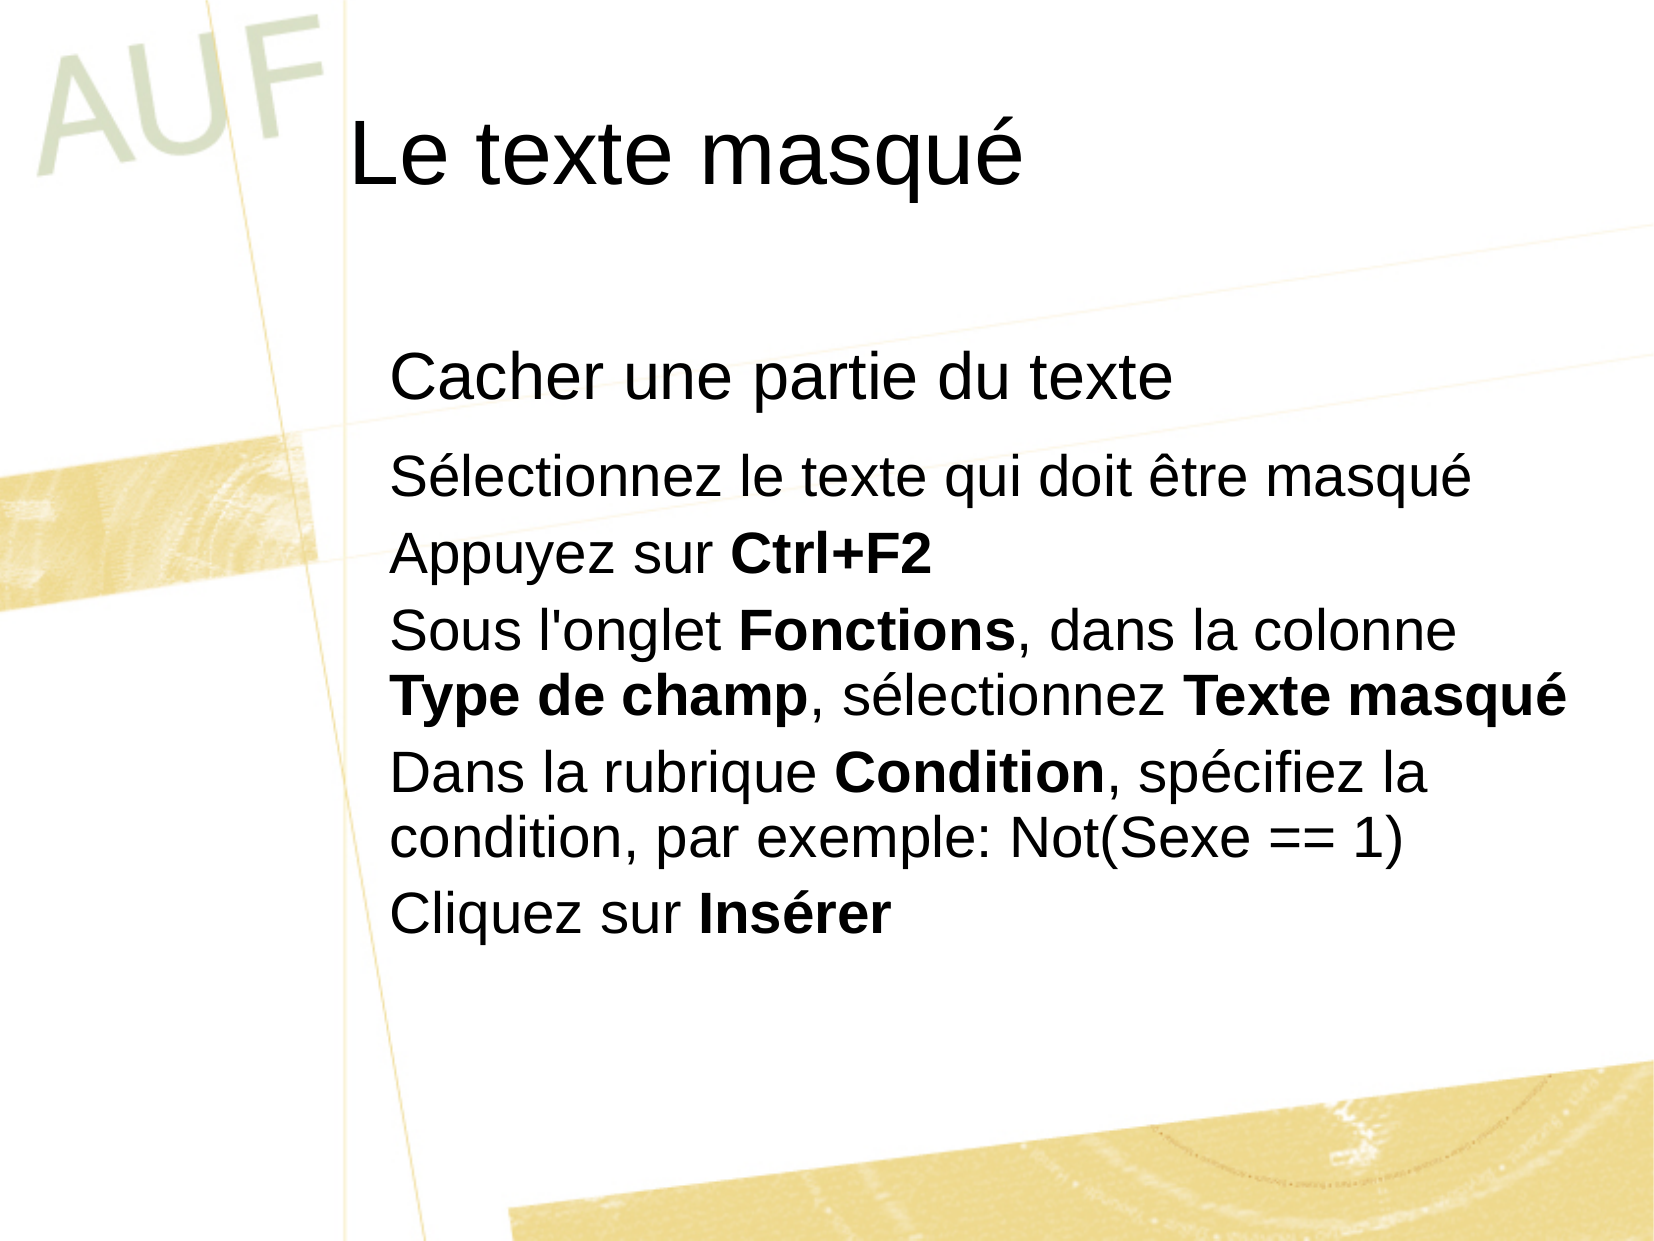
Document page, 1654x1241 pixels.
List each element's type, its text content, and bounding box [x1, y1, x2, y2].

title Le texte masqué [82, 49, 1571, 257]
picture [0, 0, 1654, 1241]
subtitle Cacher une partie du texte Sélectionnez le texte qui doit être masqué Appuyez sur Ctrl+F2 Sous l'onglet Fonctions, dans la colonne Type de champ, sélectionnez Texte masqué Dans la rubrique Condition, spécifiez la condition, par exemple: Not(Sexe == 1) Cliquez sur Insérer [106, 339, 1595, 1089]
